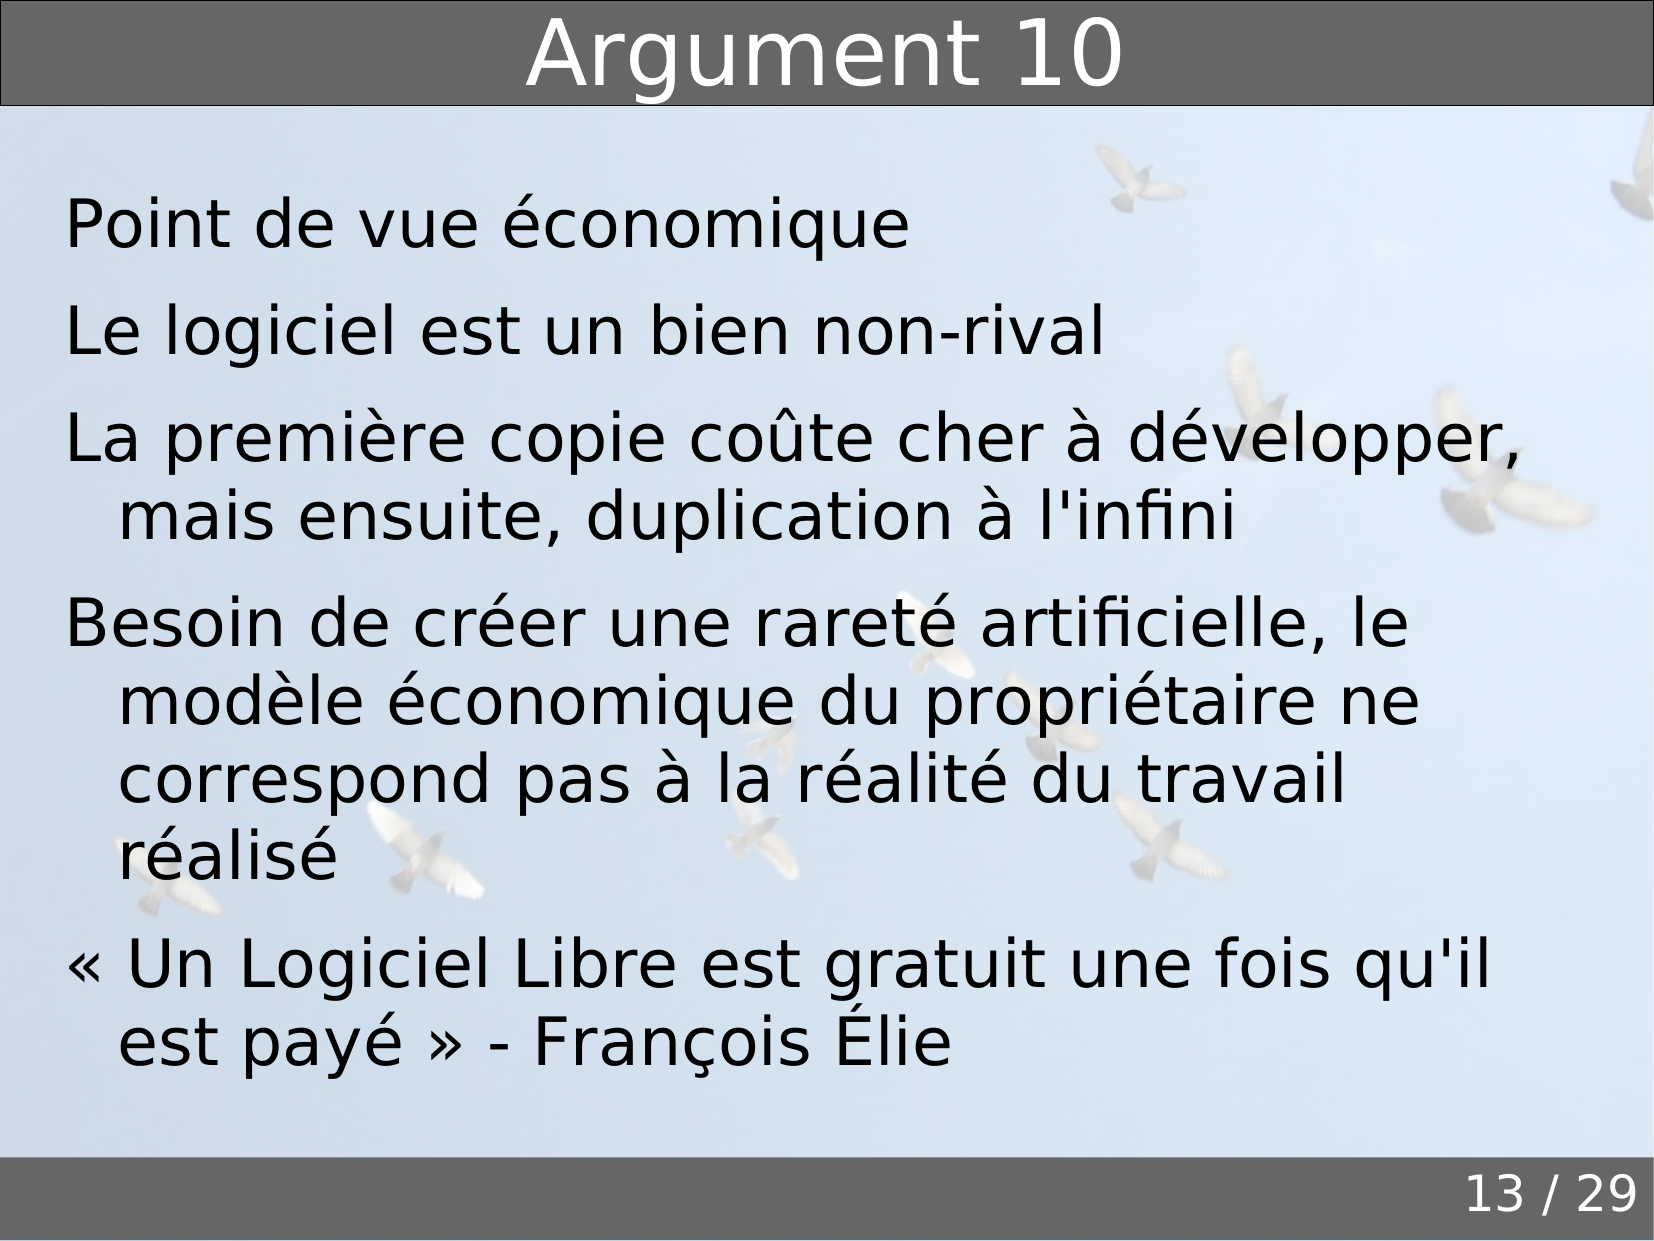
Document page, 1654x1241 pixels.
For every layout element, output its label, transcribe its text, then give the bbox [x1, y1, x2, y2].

list Point de vue économique Le logiciel est un bien non-rival La première copie coûte cher à développer, mais ensuite, duplication à l'infini Besoin de créer une rareté artificielle, le modèle économique du propriétaire ne correspond pas à la réalité du travail réalisé « Un Logiciel Libre est gratuit une fois qu'il est payé » - François Élie [46, 185, 1585, 1081]
title Argument 10 [0, 0, 1654, 108]
